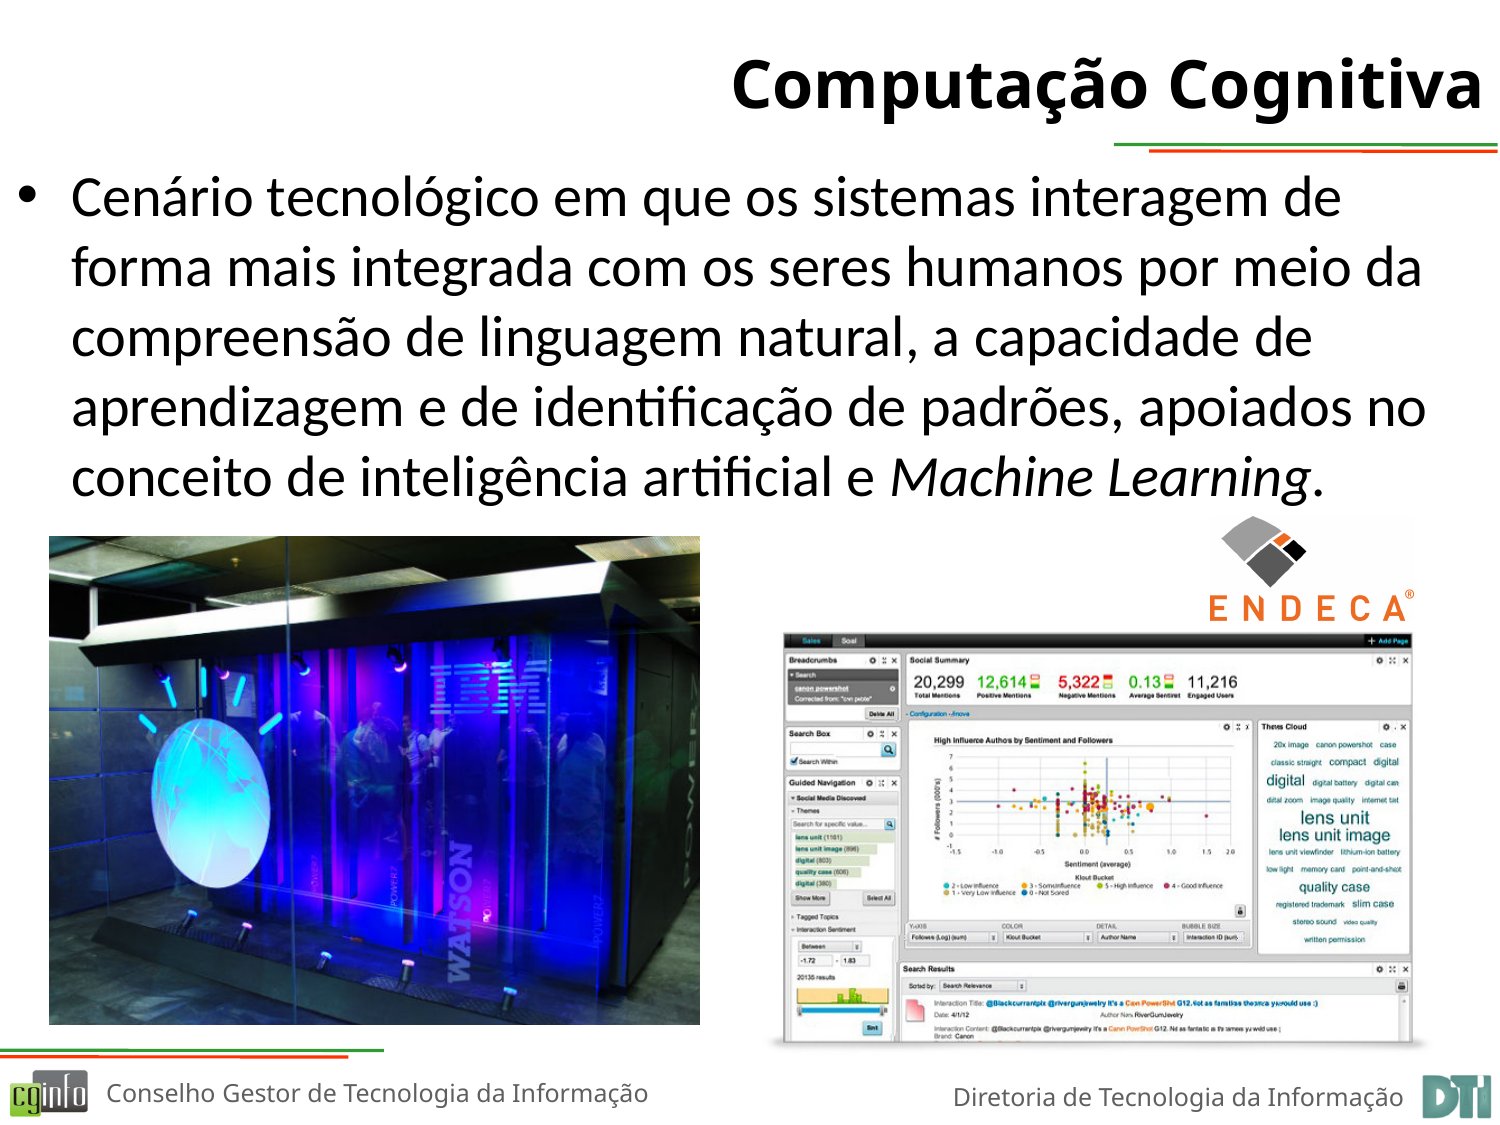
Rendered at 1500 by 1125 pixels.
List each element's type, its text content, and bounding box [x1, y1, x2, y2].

picture [1210, 516, 1414, 621]
text_box Cenário tecnológico em que os sistemas interagem de forma mais integrada com os seres humanos por meio da compreensão de linguagem natural, a capacidade de aprendizagem e de identificação de padrões, apoiados no conceito de inteligência artificial e Machine Learning. [0, 151, 1482, 517]
picture [1419, 1073, 1493, 1120]
title Computação Cognitiva [0, 19, 1500, 145]
picture [49, 536, 700, 1025]
picture [762, 623, 1434, 1071]
picture [5, 1061, 92, 1125]
